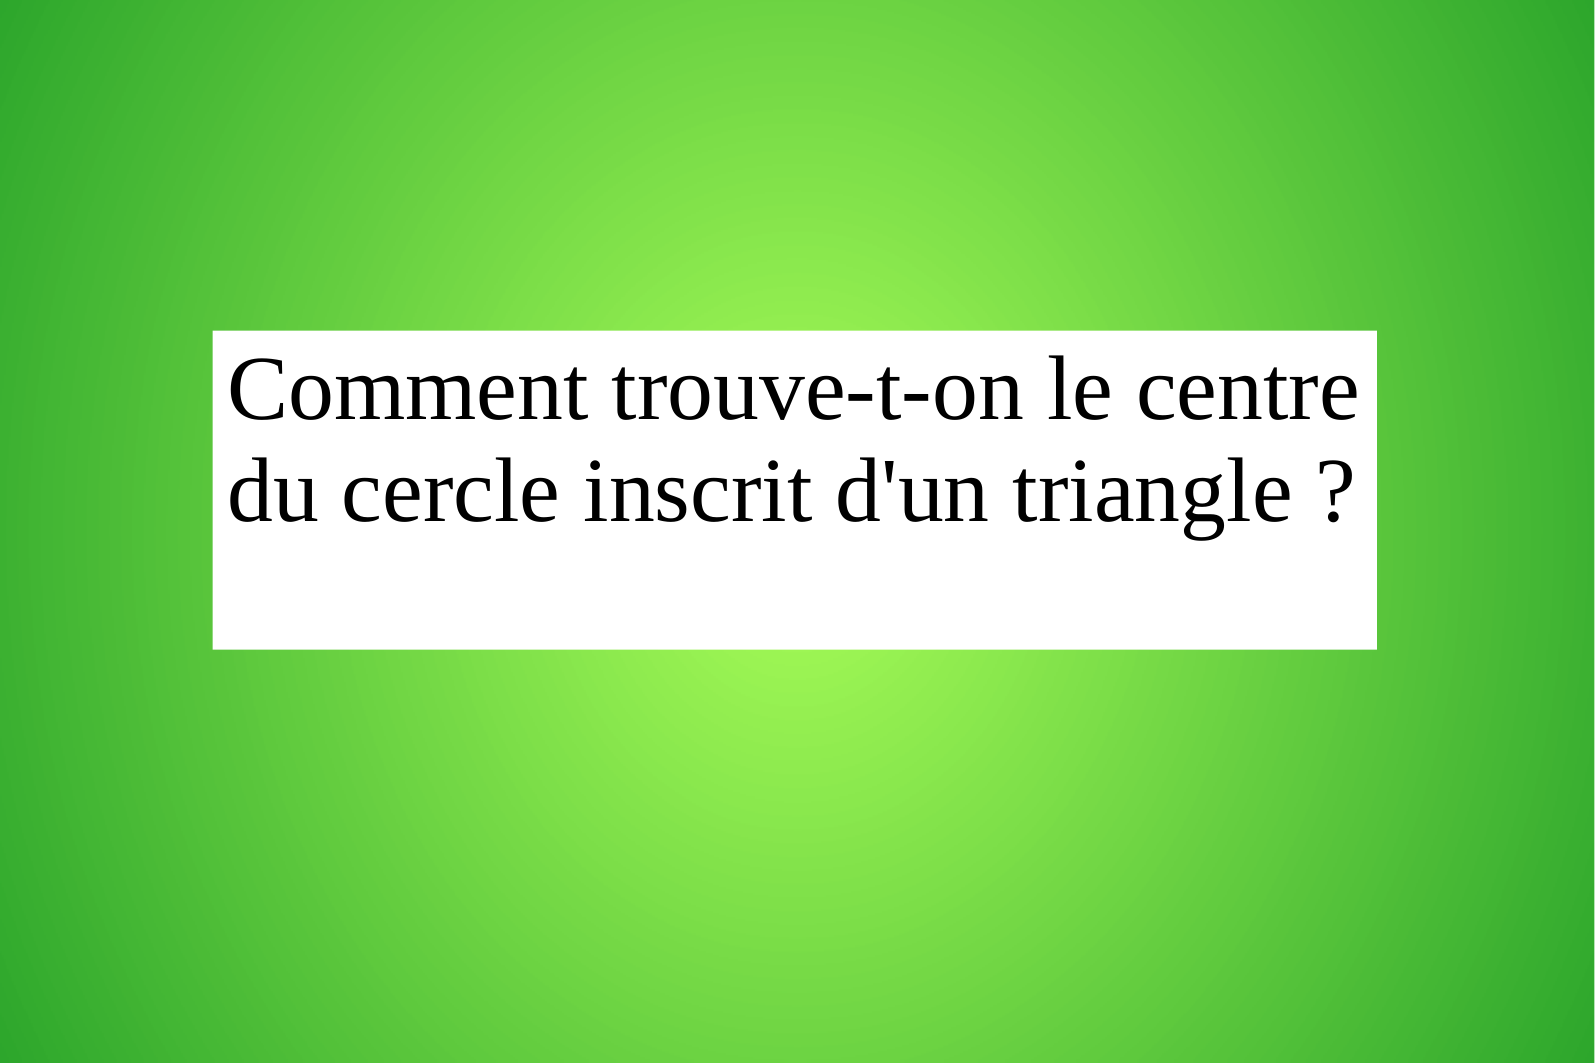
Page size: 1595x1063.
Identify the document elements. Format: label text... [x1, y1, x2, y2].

text_box Comment trouve-t-on le centre du cercle inscrit d'un triangle ? [212, 330, 1377, 650]
picture [0, 0, 1595, 1063]
